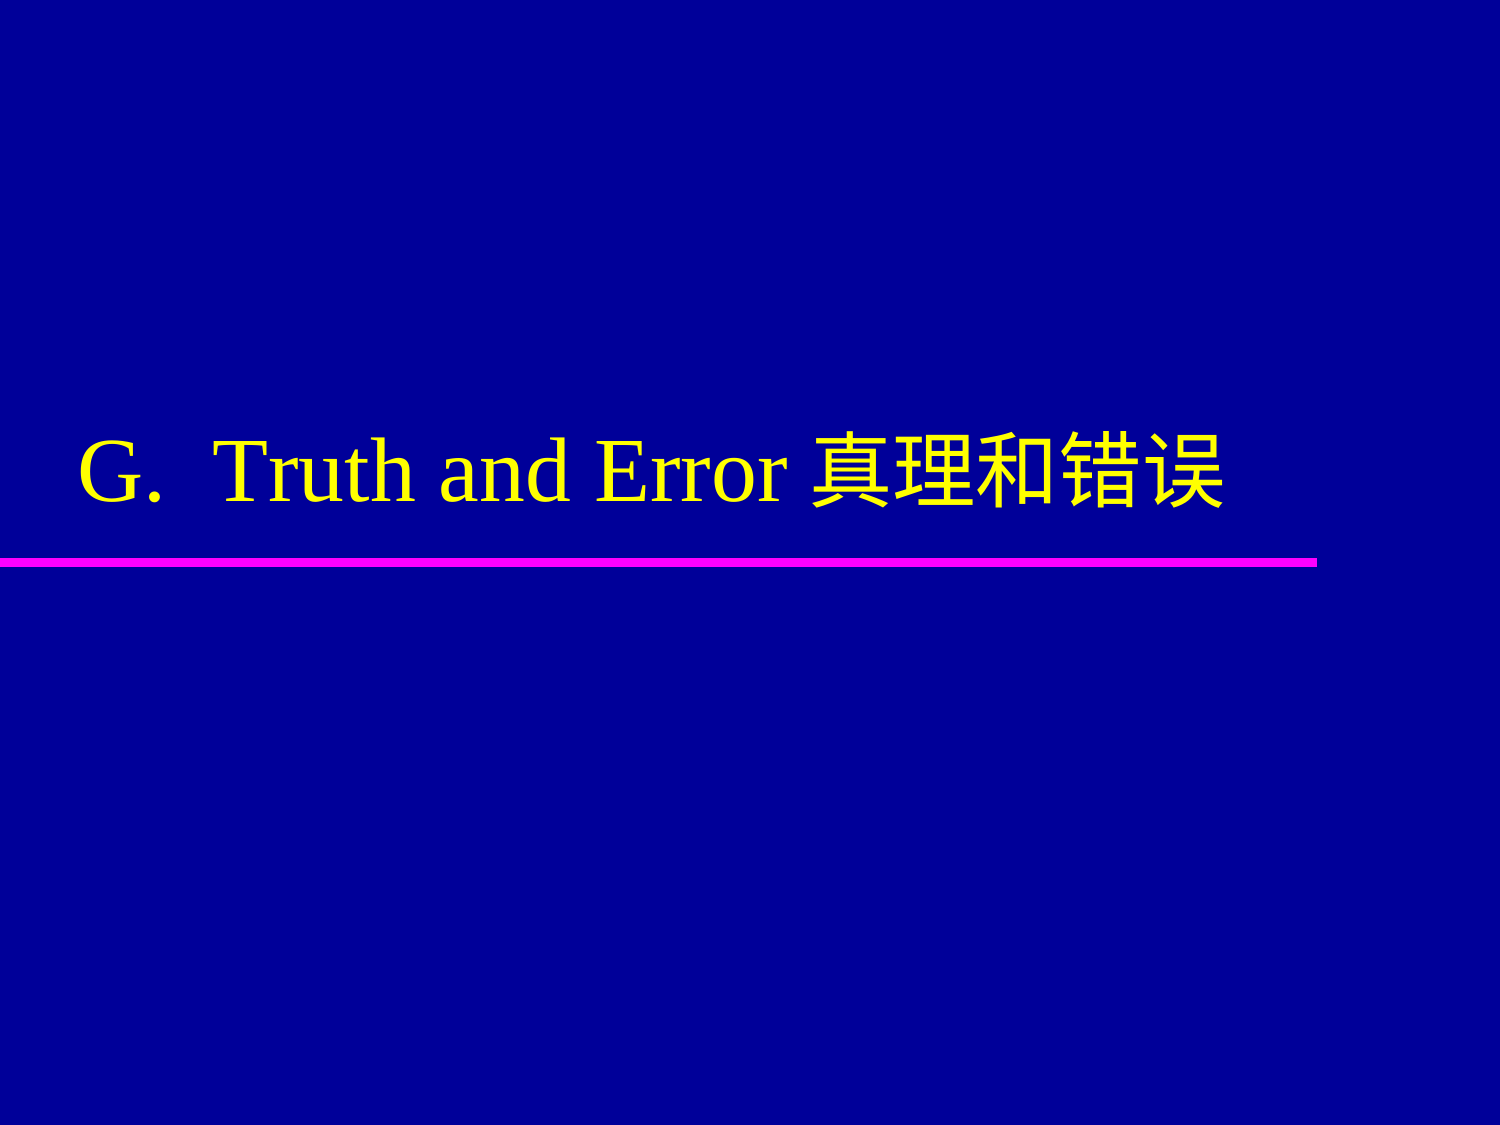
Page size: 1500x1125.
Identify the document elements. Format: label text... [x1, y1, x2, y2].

title G. Truth and Error真理和错误 [62, 374, 1338, 563]
